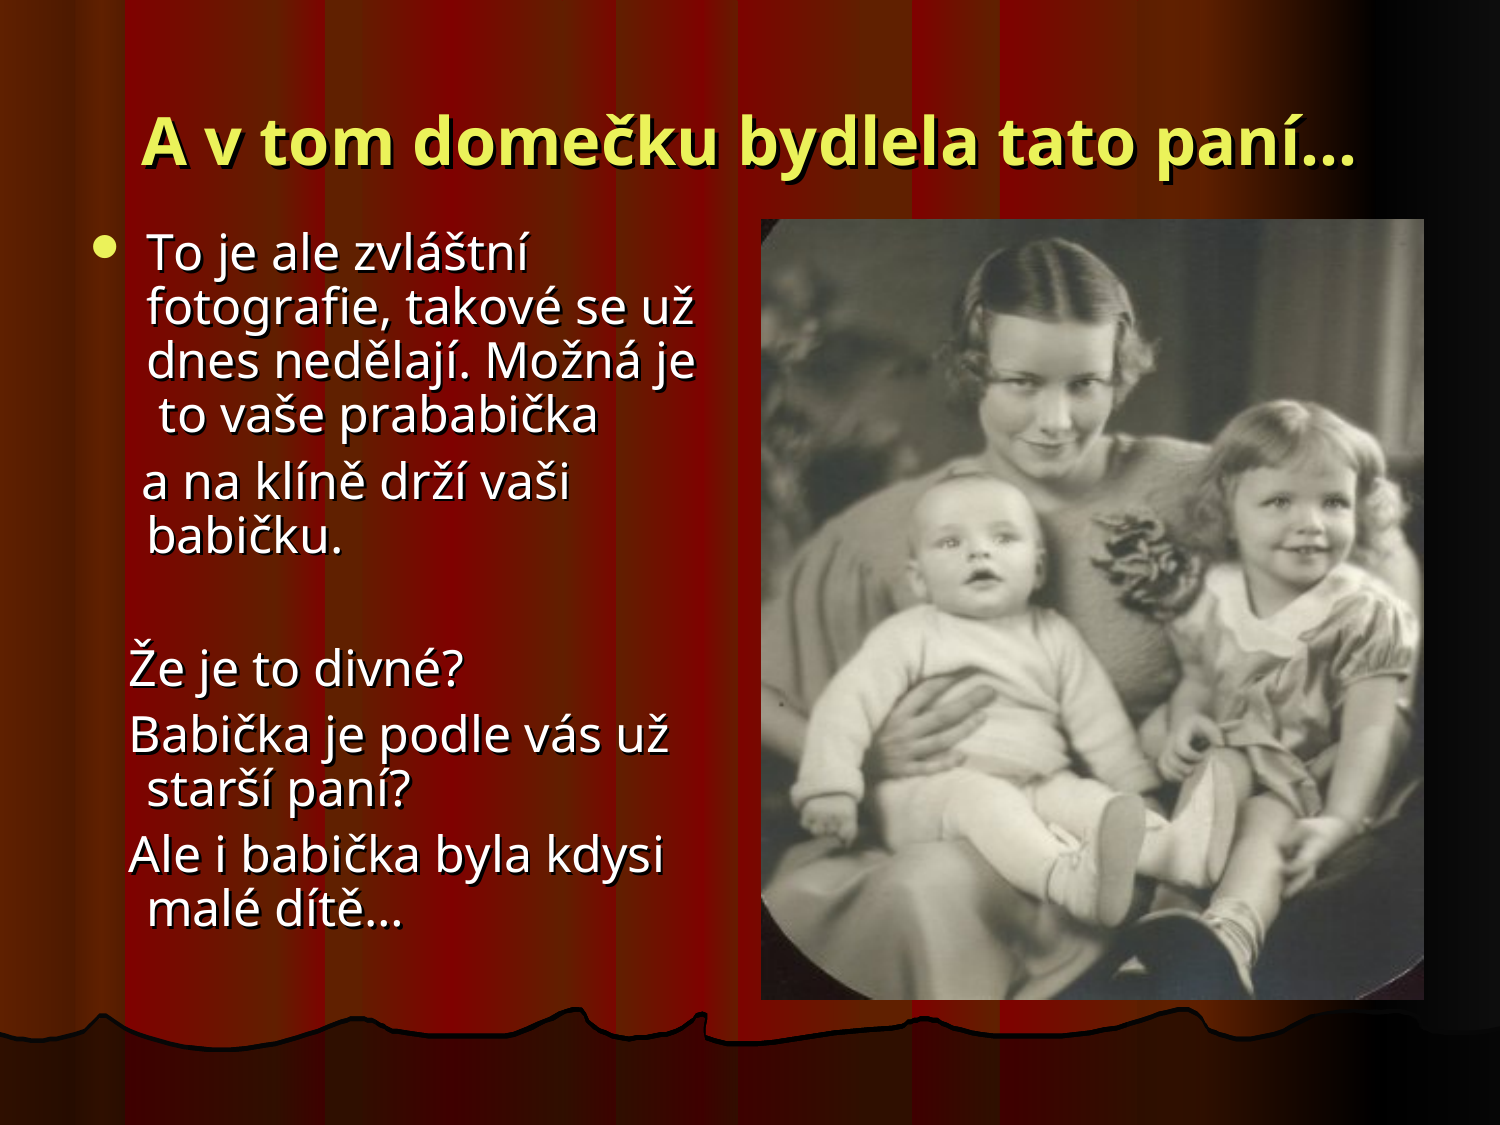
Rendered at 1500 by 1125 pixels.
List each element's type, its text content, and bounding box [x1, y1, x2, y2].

picture [761, 233, 1424, 1000]
list To je ale zvláštní fotografie, takové se už dnes nedělají. Možná je to vaše prababička a na klíně drží vaši babičku. Že je to divné? Babička je podle vás už starší paní? Ale i babička byla kdysi malé dítě… [75, 220, 738, 1006]
title A v tom domečku bydlela tato paní... [75, 45, 1426, 233]
